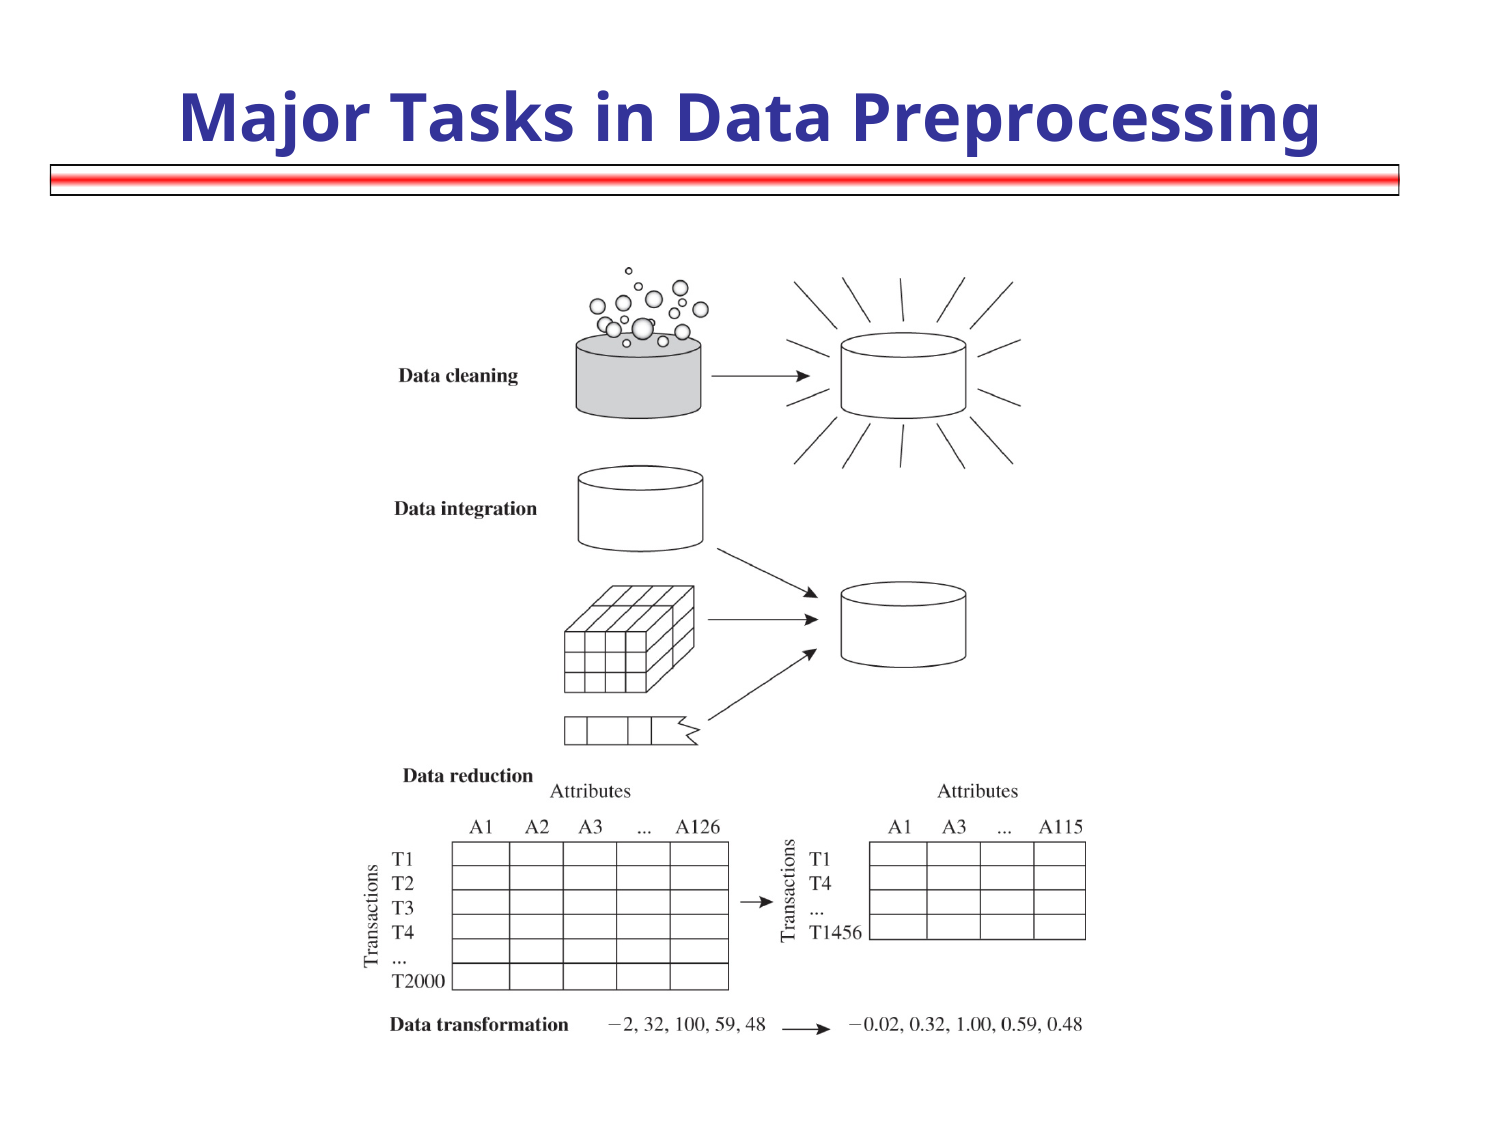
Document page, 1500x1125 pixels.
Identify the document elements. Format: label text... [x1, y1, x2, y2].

picture [360, 267, 1086, 1036]
title Major Tasks in Data Preprocessing [0, 49, 1500, 163]
